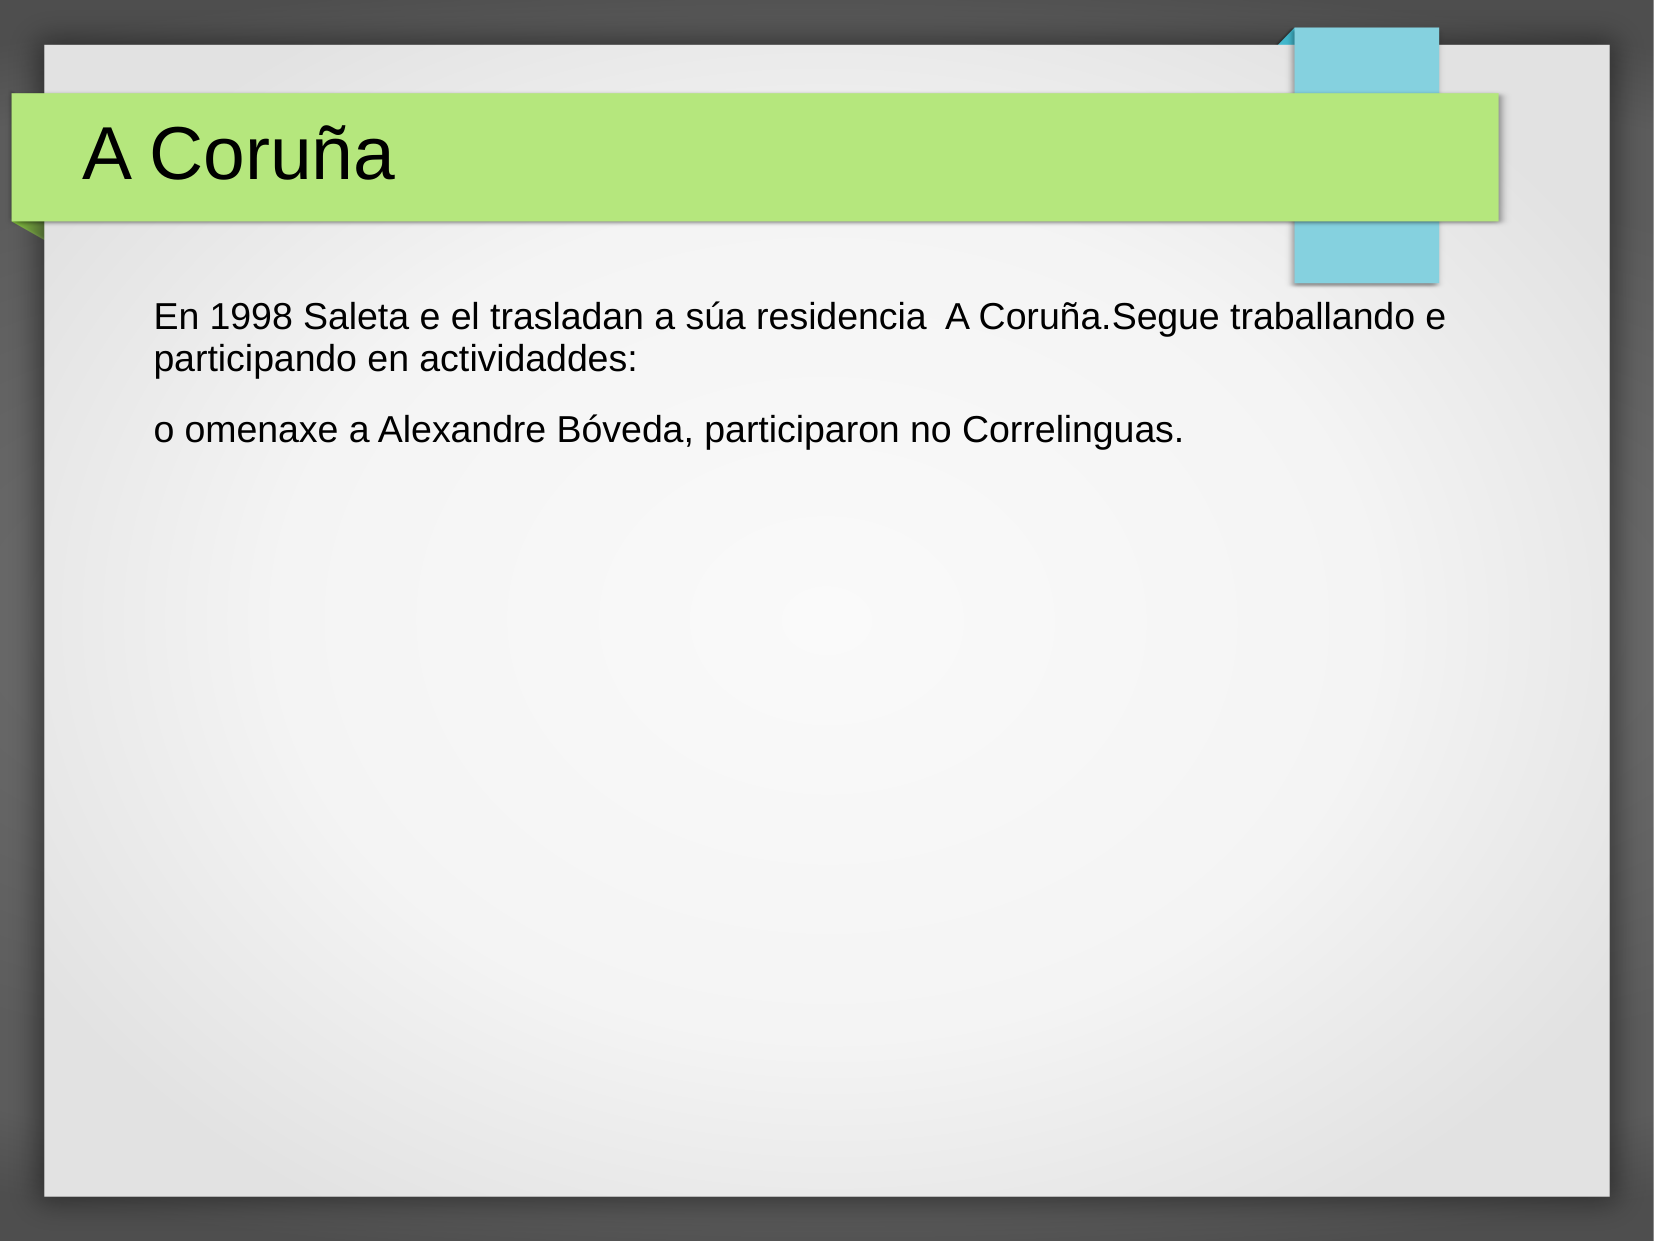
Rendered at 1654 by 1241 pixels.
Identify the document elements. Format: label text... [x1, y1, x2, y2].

picture [0, 0, 1654, 1241]
list En 1998 Saleta e el trasladan a súa residencia A Coruña.Segue traballando e participando en actividaddes: o omenaxe a Alexandre Bóveda, participaron no Correlinguas. [82, 295, 1571, 1015]
title A Coruña [82, 94, 1264, 213]
